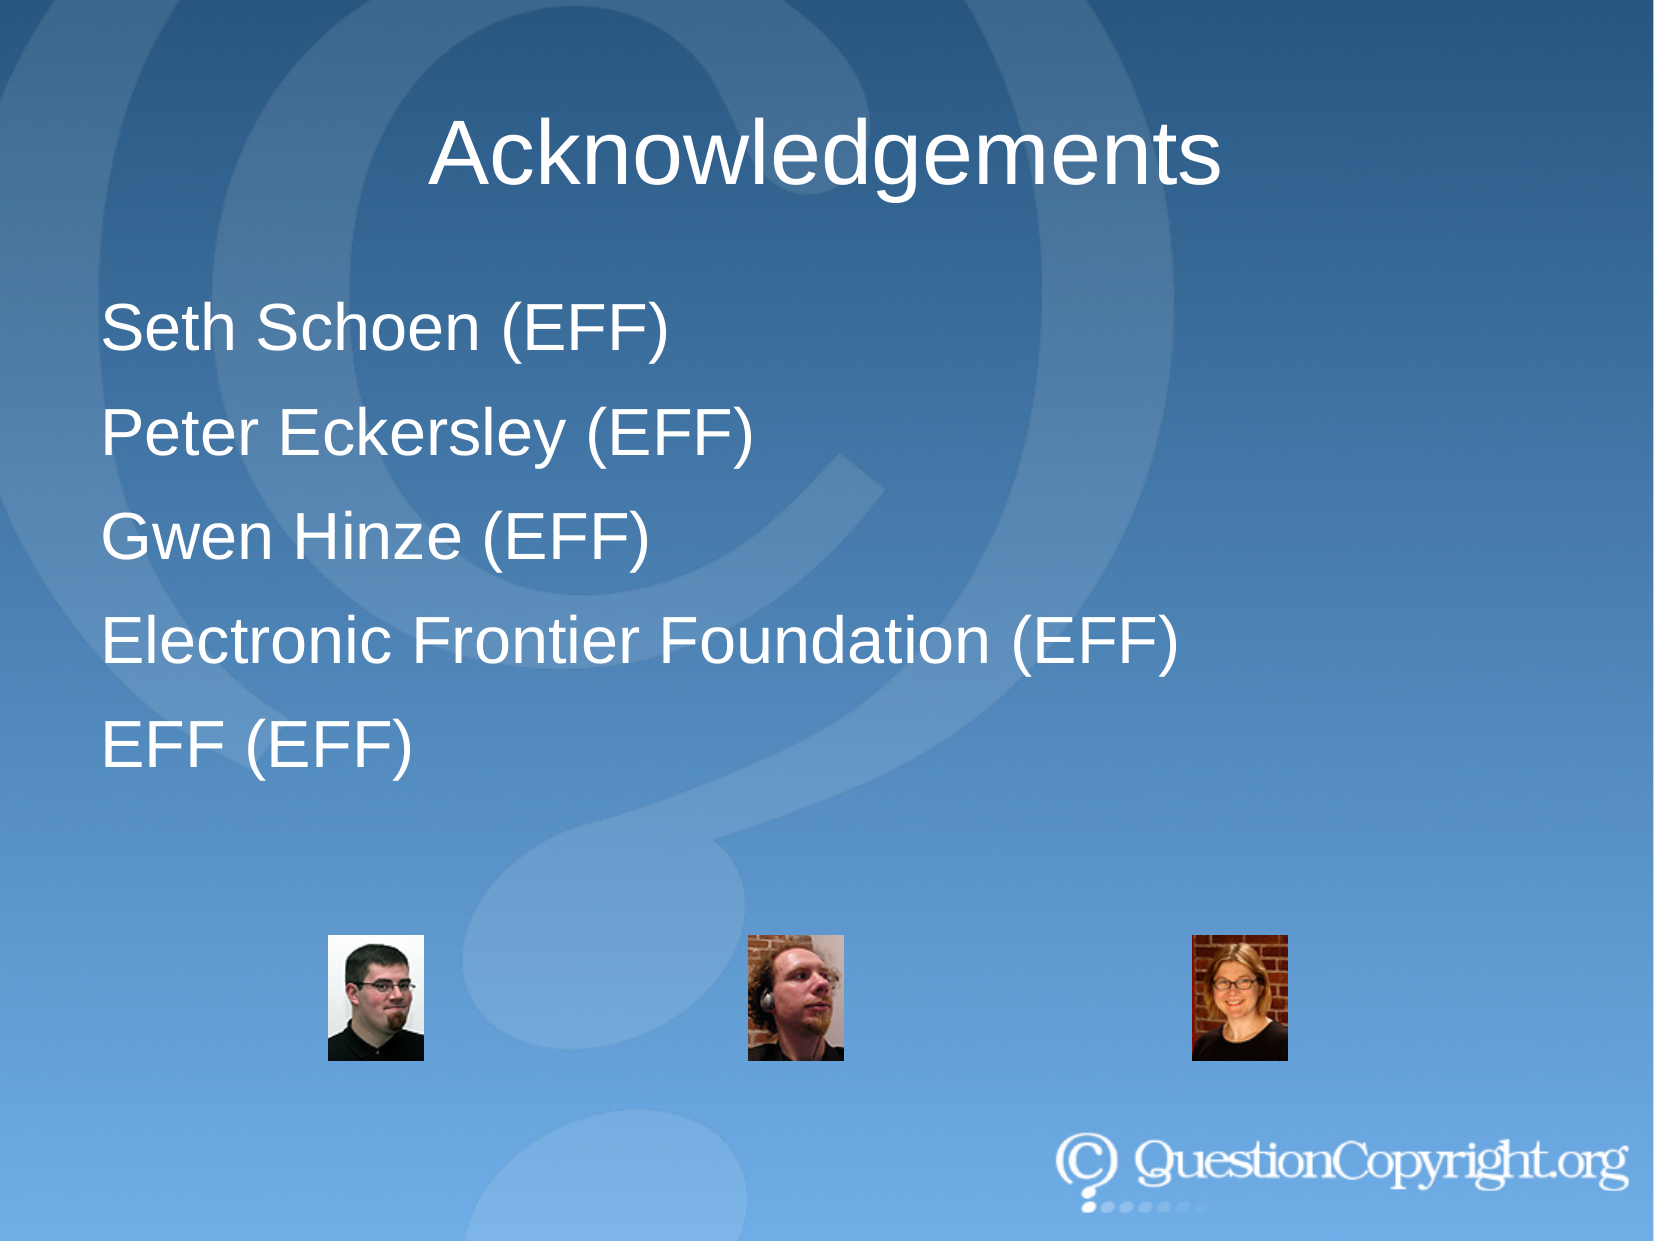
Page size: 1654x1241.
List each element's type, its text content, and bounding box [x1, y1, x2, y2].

title Acknowledgements [82, 56, 1571, 250]
list Seth Schoen (EFF) Peter Eckersley (EFF) Gwen Hinze (EFF) Electronic Frontier Foundation (EFF) EFF (EFF) [82, 290, 1571, 1094]
picture [0, 0, 1654, 1241]
